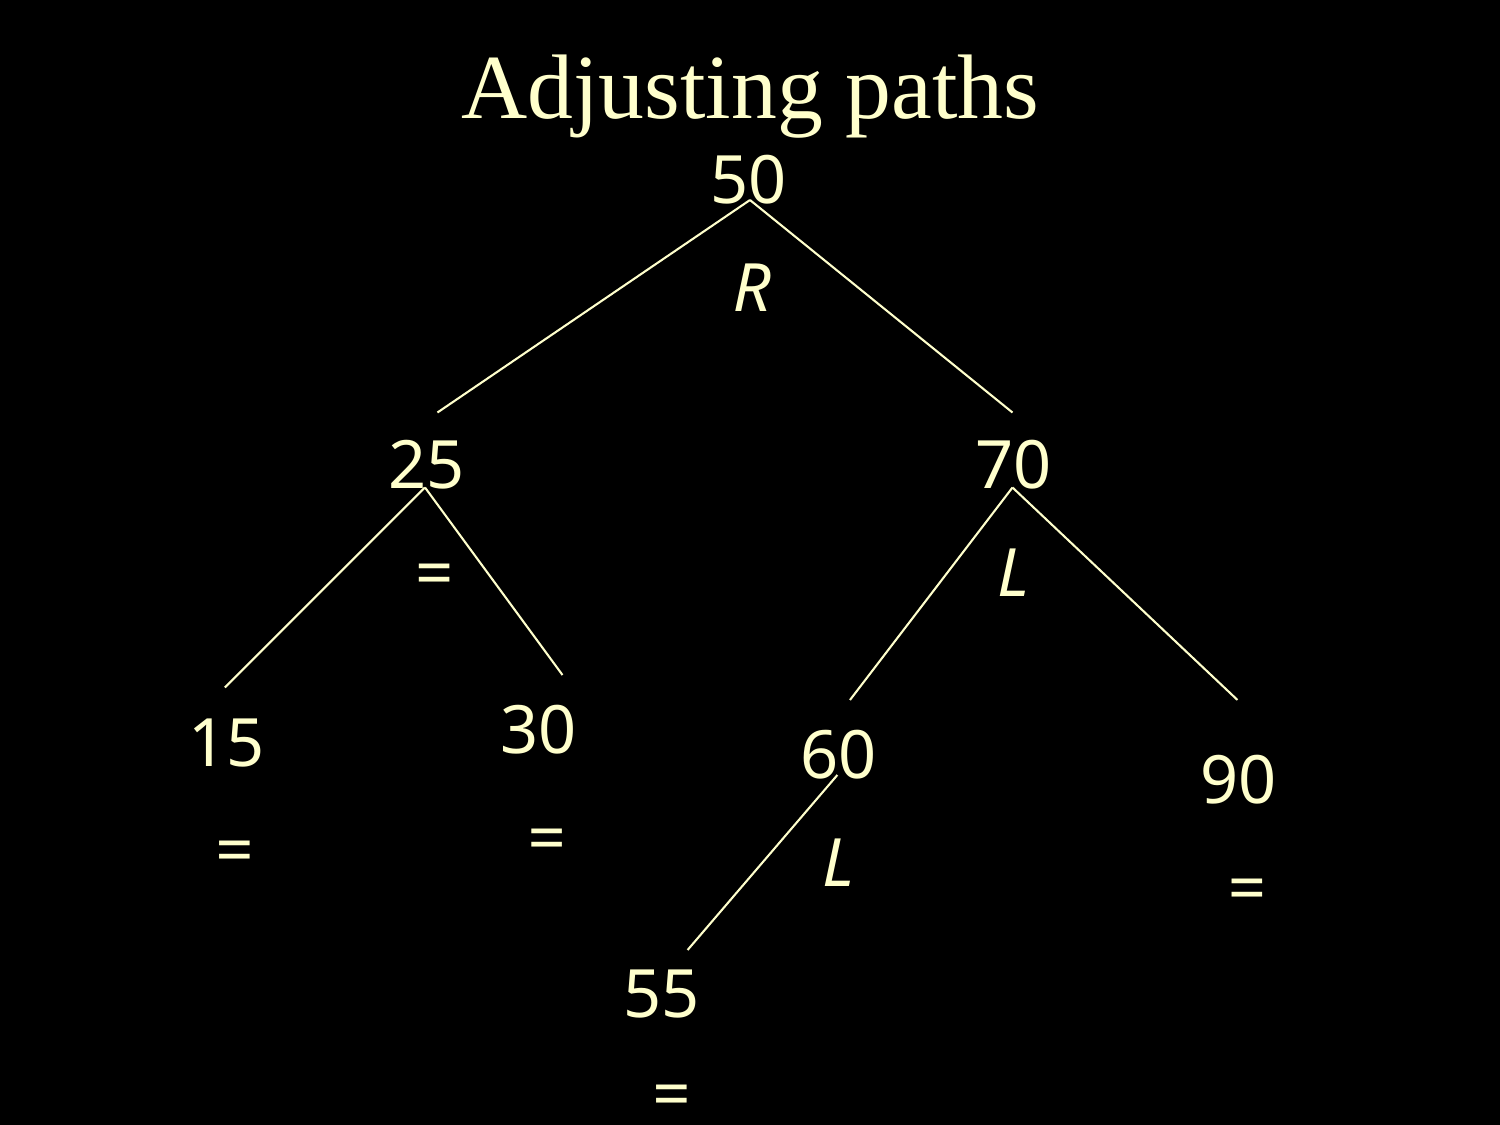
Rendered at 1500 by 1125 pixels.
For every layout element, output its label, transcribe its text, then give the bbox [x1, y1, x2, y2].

text_box L [982, 517, 1045, 624]
title Adjusting paths [22, 24, 1480, 150]
text_box = [1211, 832, 1280, 939]
text_box 60 [785, 699, 893, 807]
text_box = [199, 795, 268, 902]
text_box 70 [960, 409, 1068, 517]
text_box R [717, 232, 786, 339]
text_box 50 [707, 202, 786, 232]
text_box 25 [398, 490, 444, 517]
text_box L [807, 807, 869, 914]
text_box 90 [1185, 725, 1293, 832]
text_box = [511, 782, 580, 889]
text_box 15 [173, 687, 280, 794]
text_box = [449, 517, 468, 543]
text_box 25 [373, 409, 480, 517]
text_box 30 [485, 675, 593, 782]
text_box 70 [993, 490, 1041, 517]
text_box = [636, 1038, 705, 1125]
text_box 50 [695, 125, 802, 232]
text_box 55 [608, 938, 715, 1045]
text_box = [399, 517, 468, 624]
